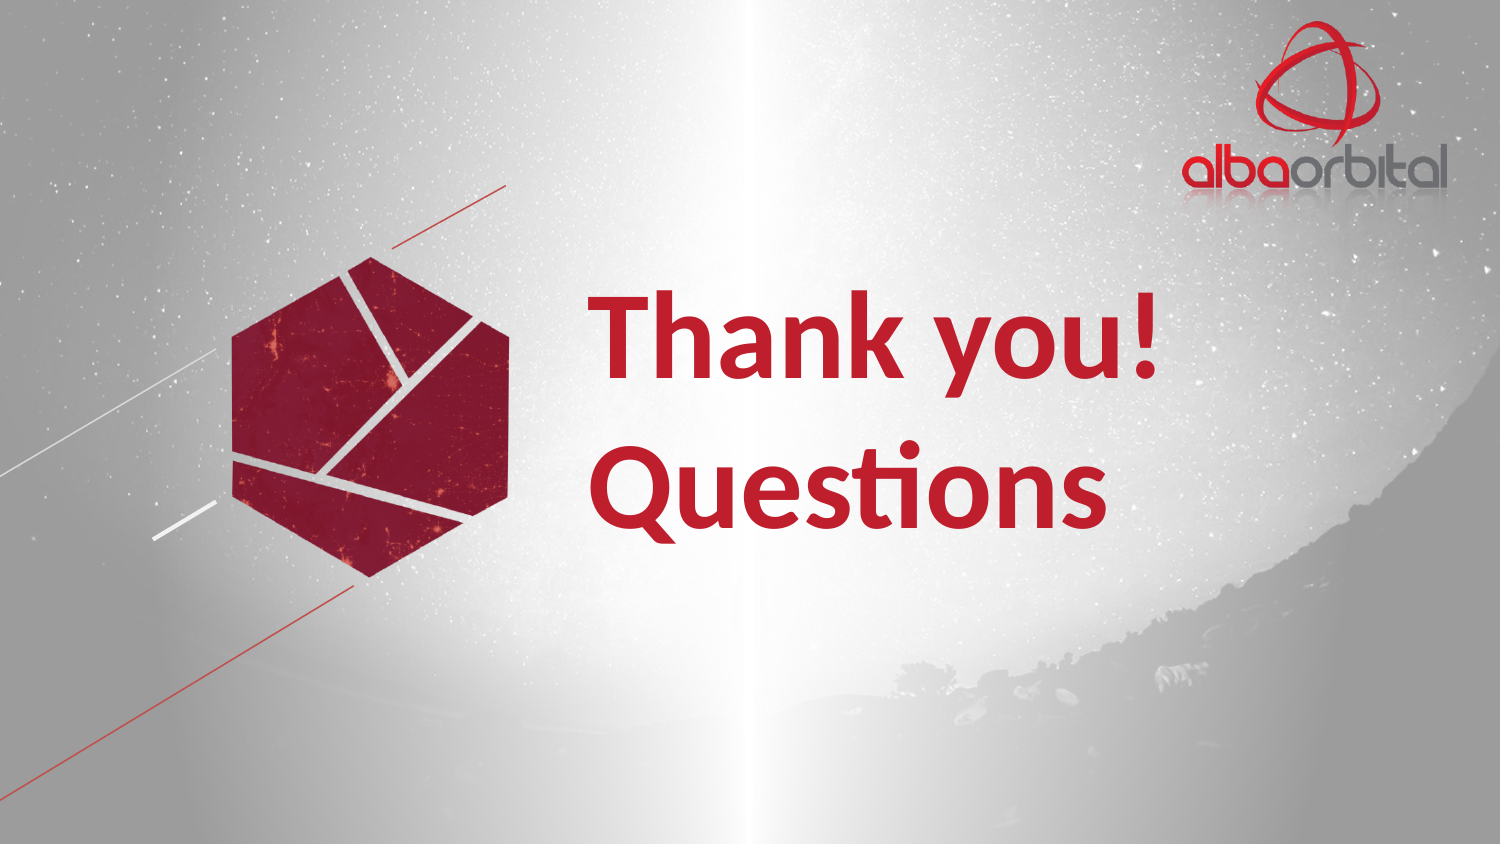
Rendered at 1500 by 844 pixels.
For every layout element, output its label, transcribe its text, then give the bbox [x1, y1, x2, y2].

picture [214, 248, 526, 586]
title Thank you! Questions [572, 268, 1391, 540]
picture [1182, 21, 1447, 233]
